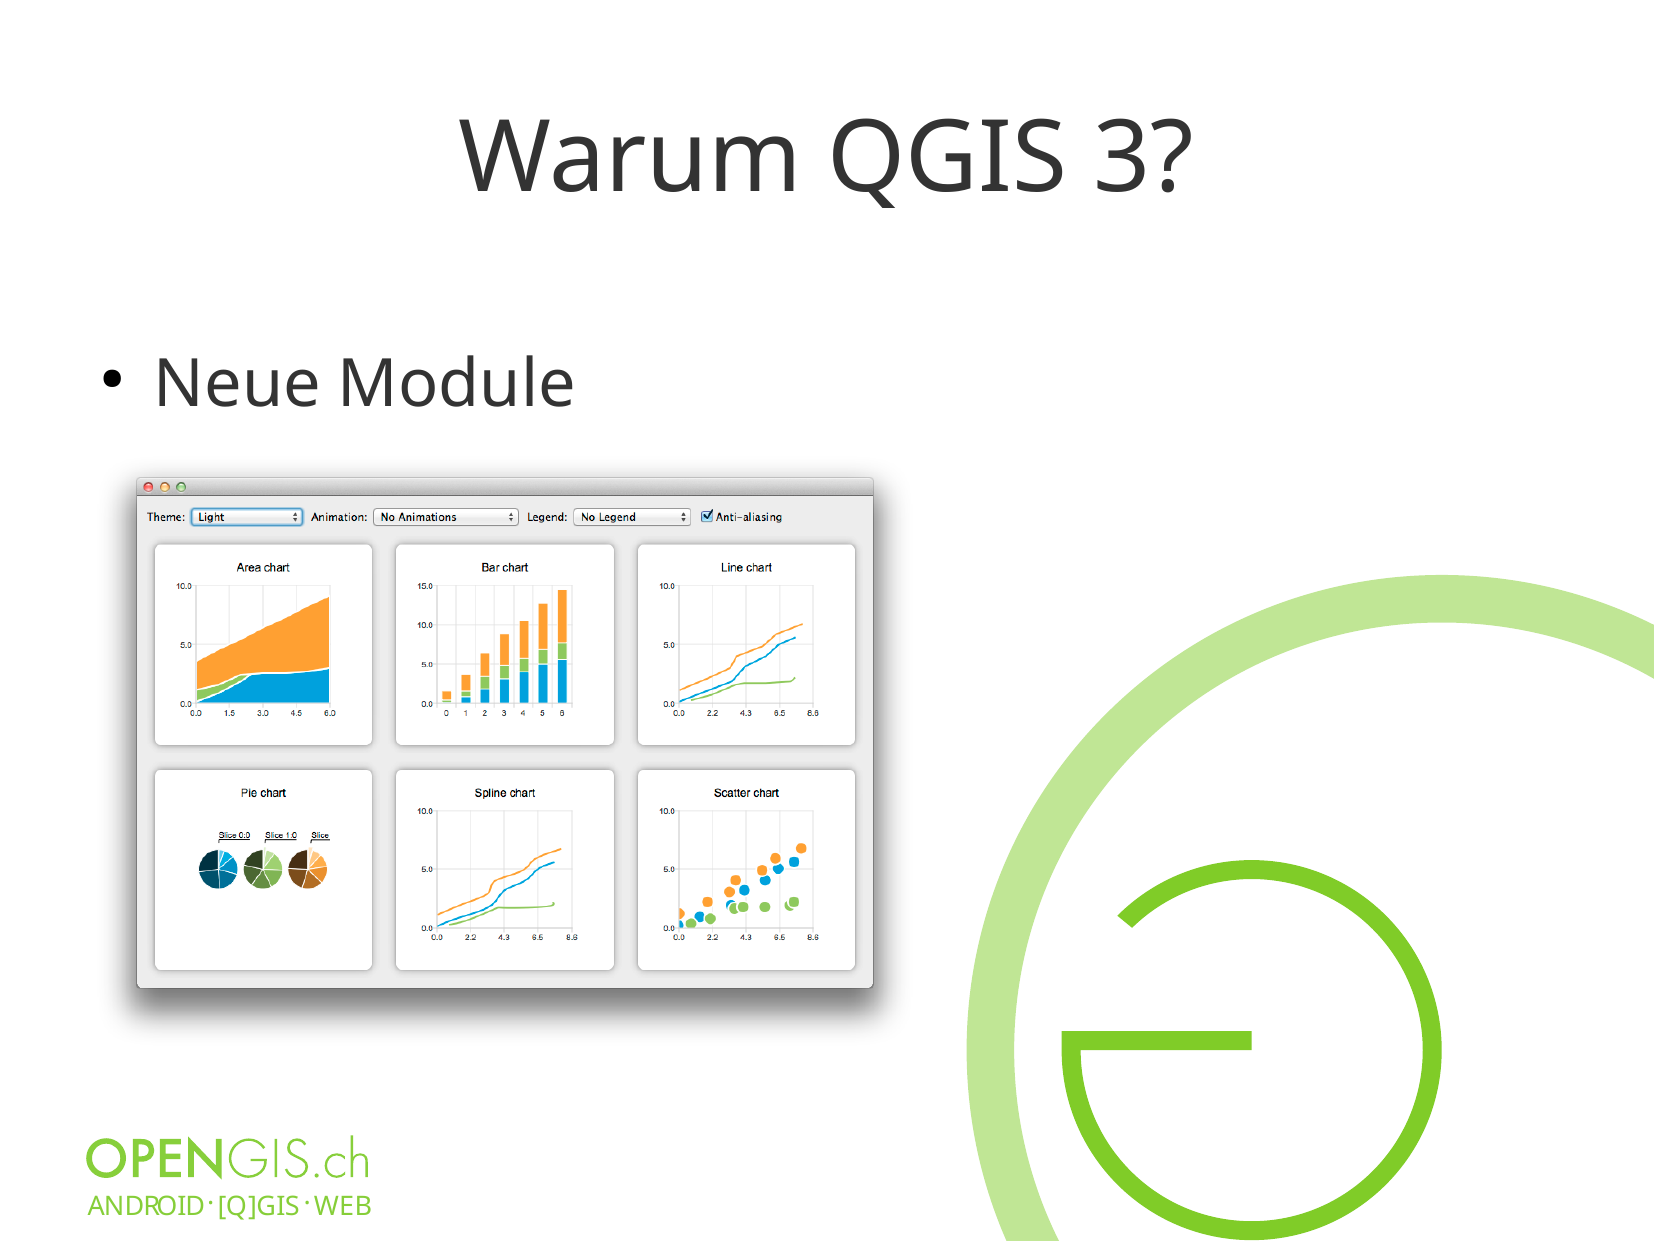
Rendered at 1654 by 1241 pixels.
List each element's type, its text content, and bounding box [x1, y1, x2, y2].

list Neue Module [82, 290, 1571, 1010]
picture [90, 449, 919, 1052]
title Warum QGIS 3? [82, 49, 1571, 257]
